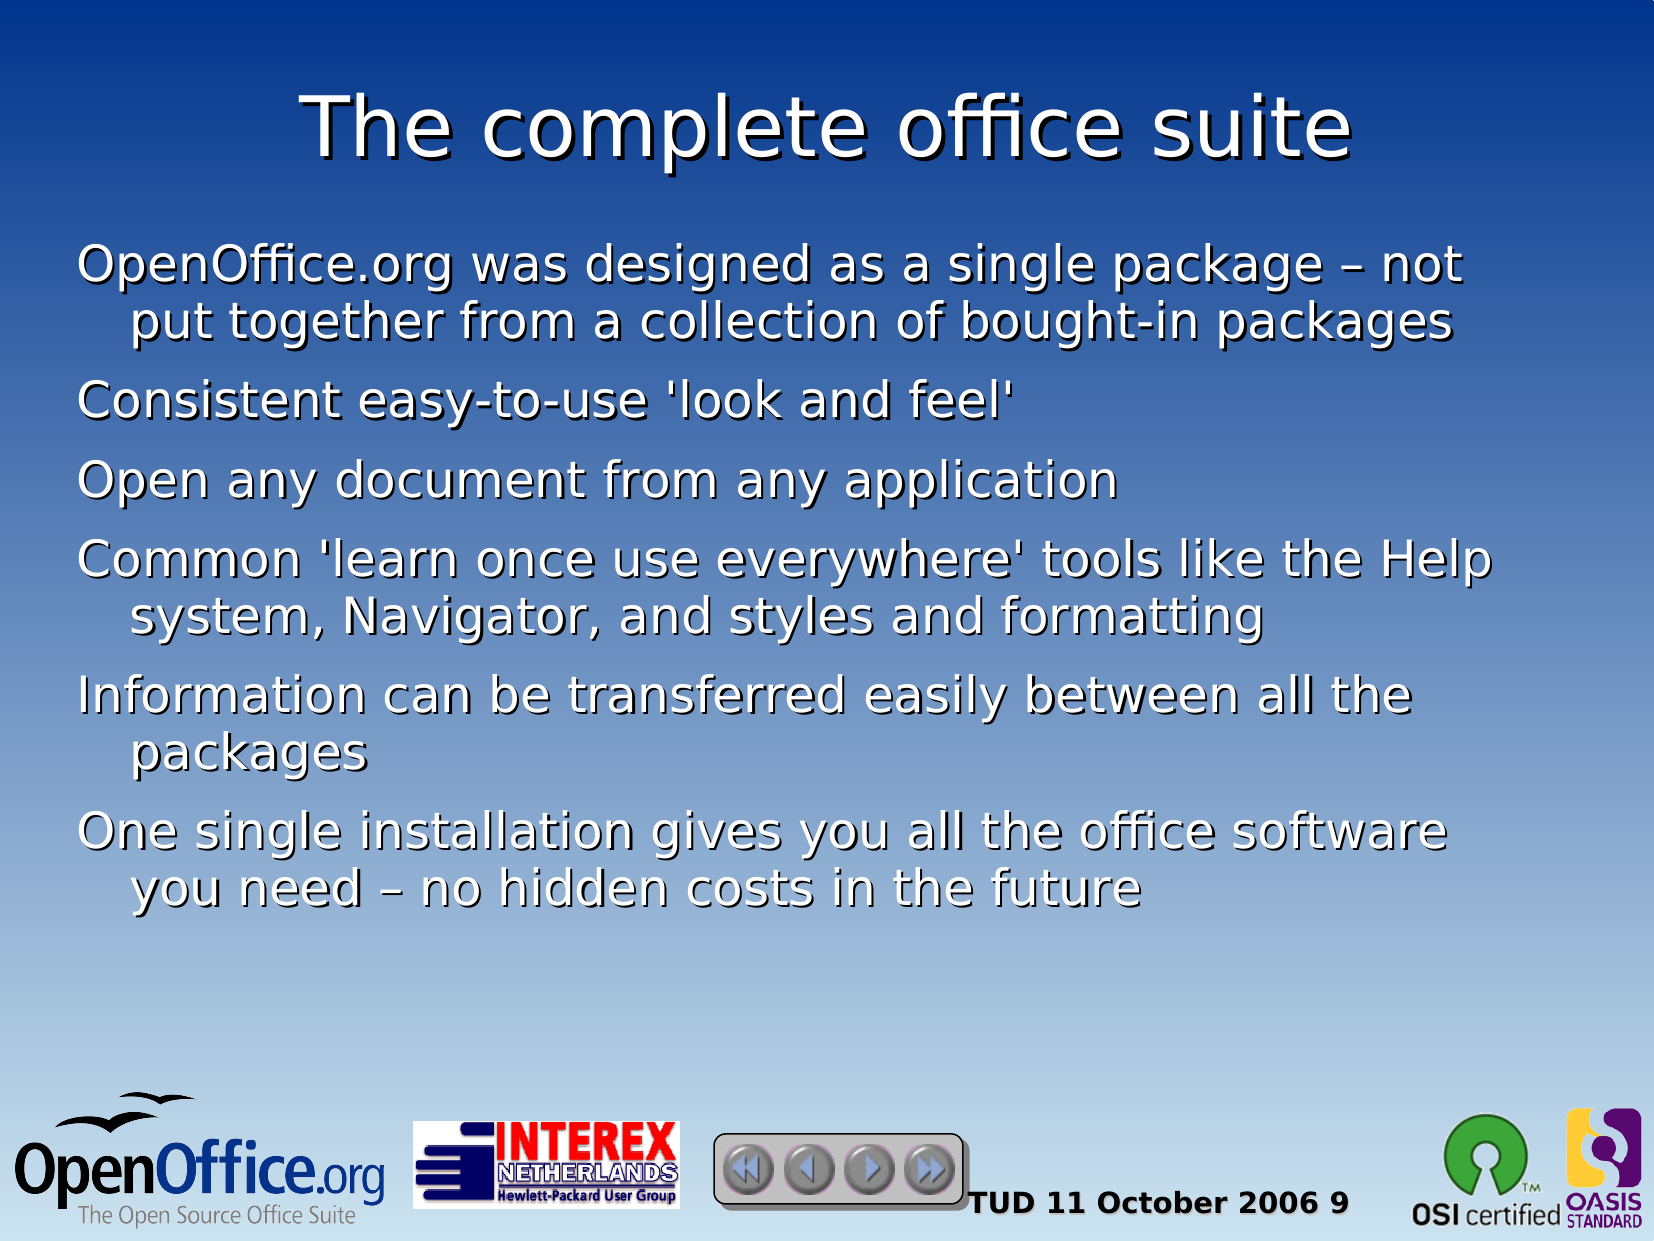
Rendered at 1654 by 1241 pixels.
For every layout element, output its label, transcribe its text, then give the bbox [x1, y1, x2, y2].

text_box TUD 11 October 2006 32 [974, 1181, 1500, 1241]
title The complete office suite [82, 49, 1571, 208]
picture [723, 1144, 774, 1195]
picture [1405, 1102, 1654, 1238]
picture [904, 1144, 955, 1195]
picture [15, 1092, 384, 1229]
picture [413, 1121, 680, 1209]
text_box [714, 1133, 963, 1204]
picture [784, 1144, 835, 1195]
picture [844, 1144, 895, 1195]
list OpenOffice.org was designed as a single package – not put together from a collection of bought-in packages Consistent easy-to-use 'look and feel' Open any document from any application Common 'learn once use everywhere' tools like the Help system, Navigator, and styles and formatting Information can be transferred easily between all the packages One single installation gives you all the office software you need – no hidden costs in the future [59, 236, 1542, 1034]
